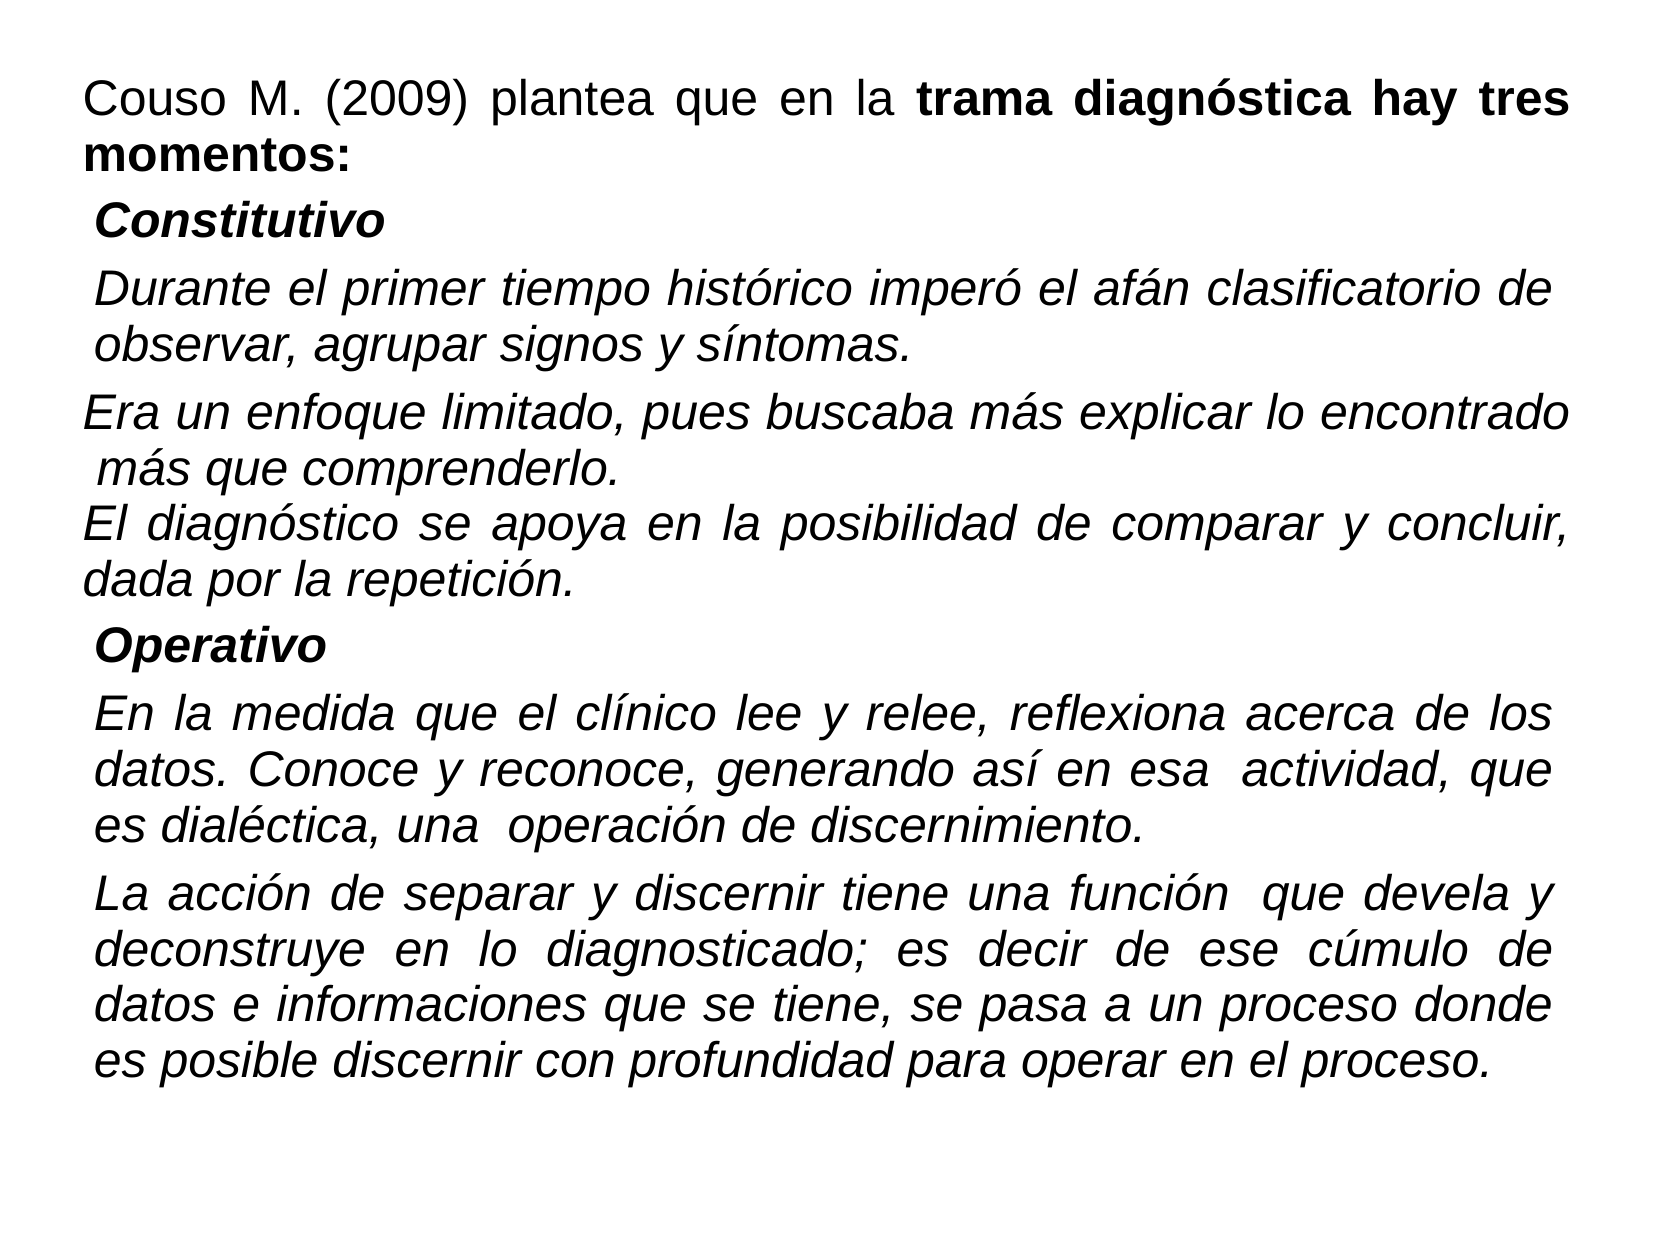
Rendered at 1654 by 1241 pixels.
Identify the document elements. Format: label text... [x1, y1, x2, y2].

subtitle Couso M. (2009) plantea que en la trama diagnóstica hay tres momentos: Constitutivo Durante el primer tiempo histórico imperó el afán clasificatorio de observar, agrupar signos y síntomas. Era un enfoque limitado, pues buscaba más explicar lo encontrado más que comprenderlo. El diagnóstico se apoya en la posibilidad de comparar y concluir, dada por la repetición. Operativo En la medida que el clínico lee y relee, reflexiona acerca de los datos. Conoce y reconoce, generando así en esa actividad, que es dialéctica, una operación de discernimiento. La acción de separar y discernir tiene una función que devela y deconstruye en lo diagnosticado; es decir de ese cúmulo de datos e informaciones que se tiene, se pasa a un proceso donde es posible discernir con profundidad para operar en el proceso. [82, 56, 1571, 1102]
